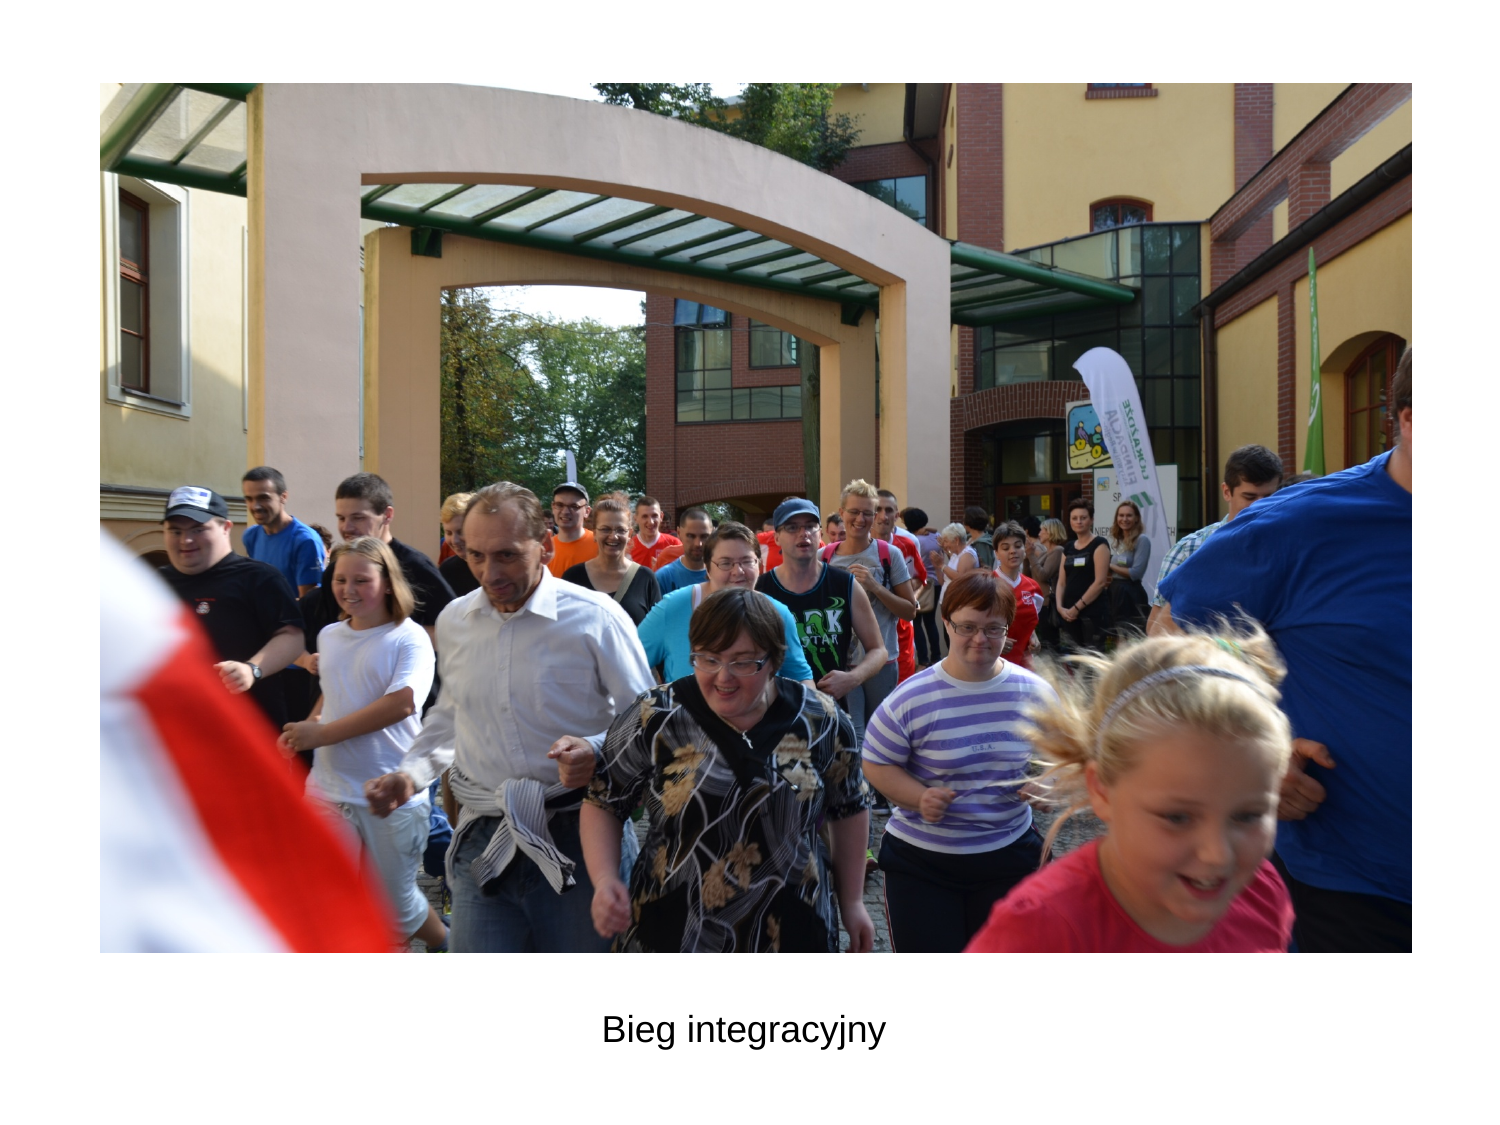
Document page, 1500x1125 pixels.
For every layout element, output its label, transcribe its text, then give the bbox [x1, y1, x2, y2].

text_box Bieg integracyjny [64, 997, 1424, 1058]
picture [100, 83, 1412, 953]
